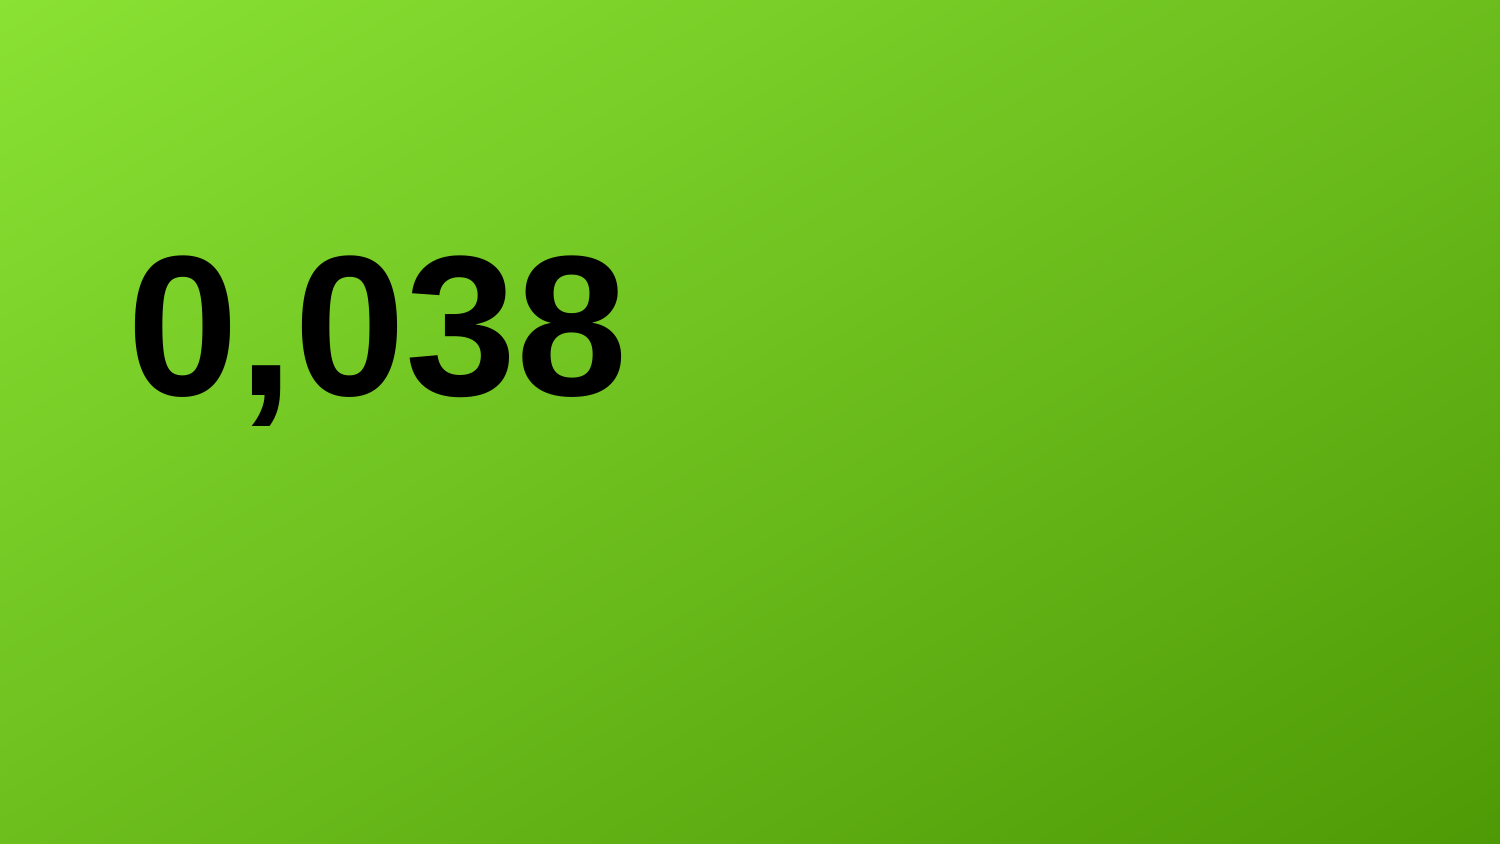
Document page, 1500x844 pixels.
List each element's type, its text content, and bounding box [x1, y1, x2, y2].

title 0,038 [112, 259, 1388, 450]
